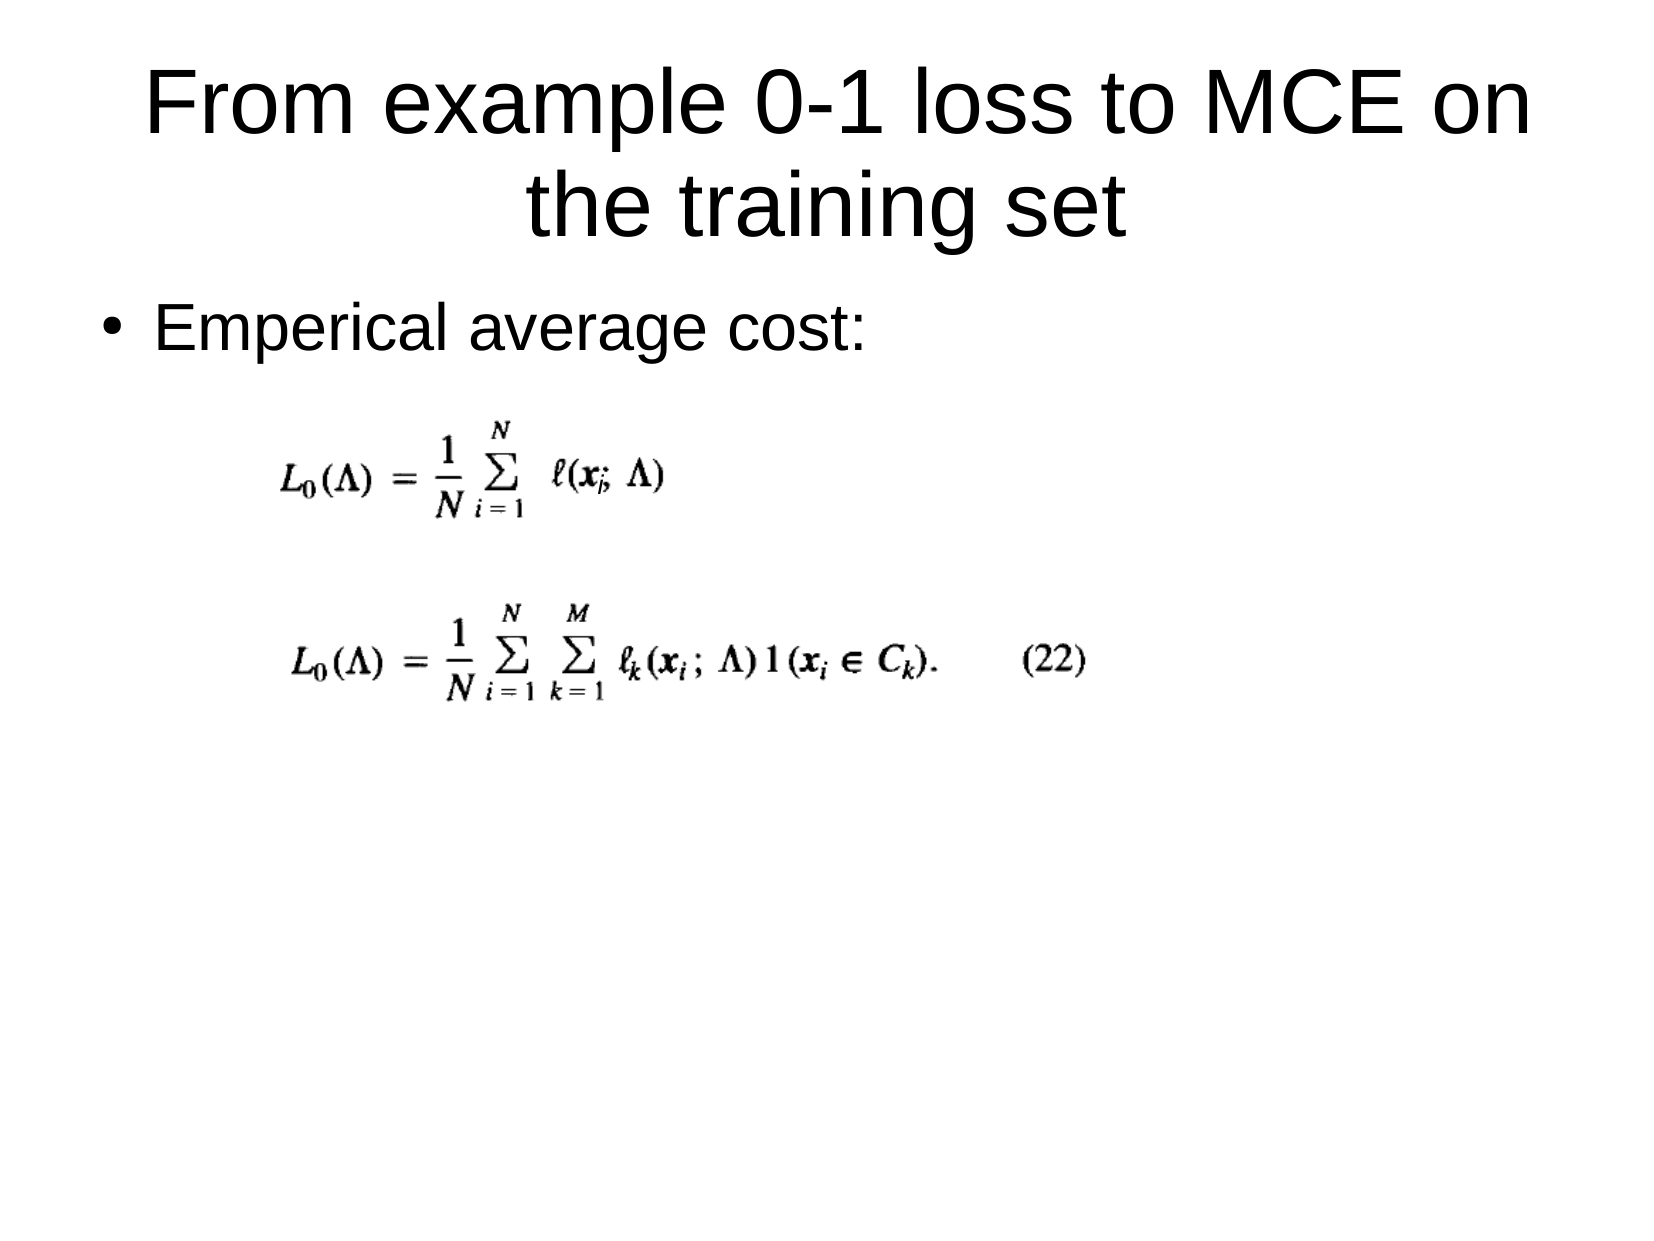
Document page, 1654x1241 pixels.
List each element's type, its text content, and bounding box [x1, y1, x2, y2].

picture [279, 592, 1108, 722]
title From example 0-1 loss to MCE on the training set [82, 50, 1571, 256]
list Emperical average cost: [82, 290, 1571, 1094]
text_box i [582, 462, 619, 508]
